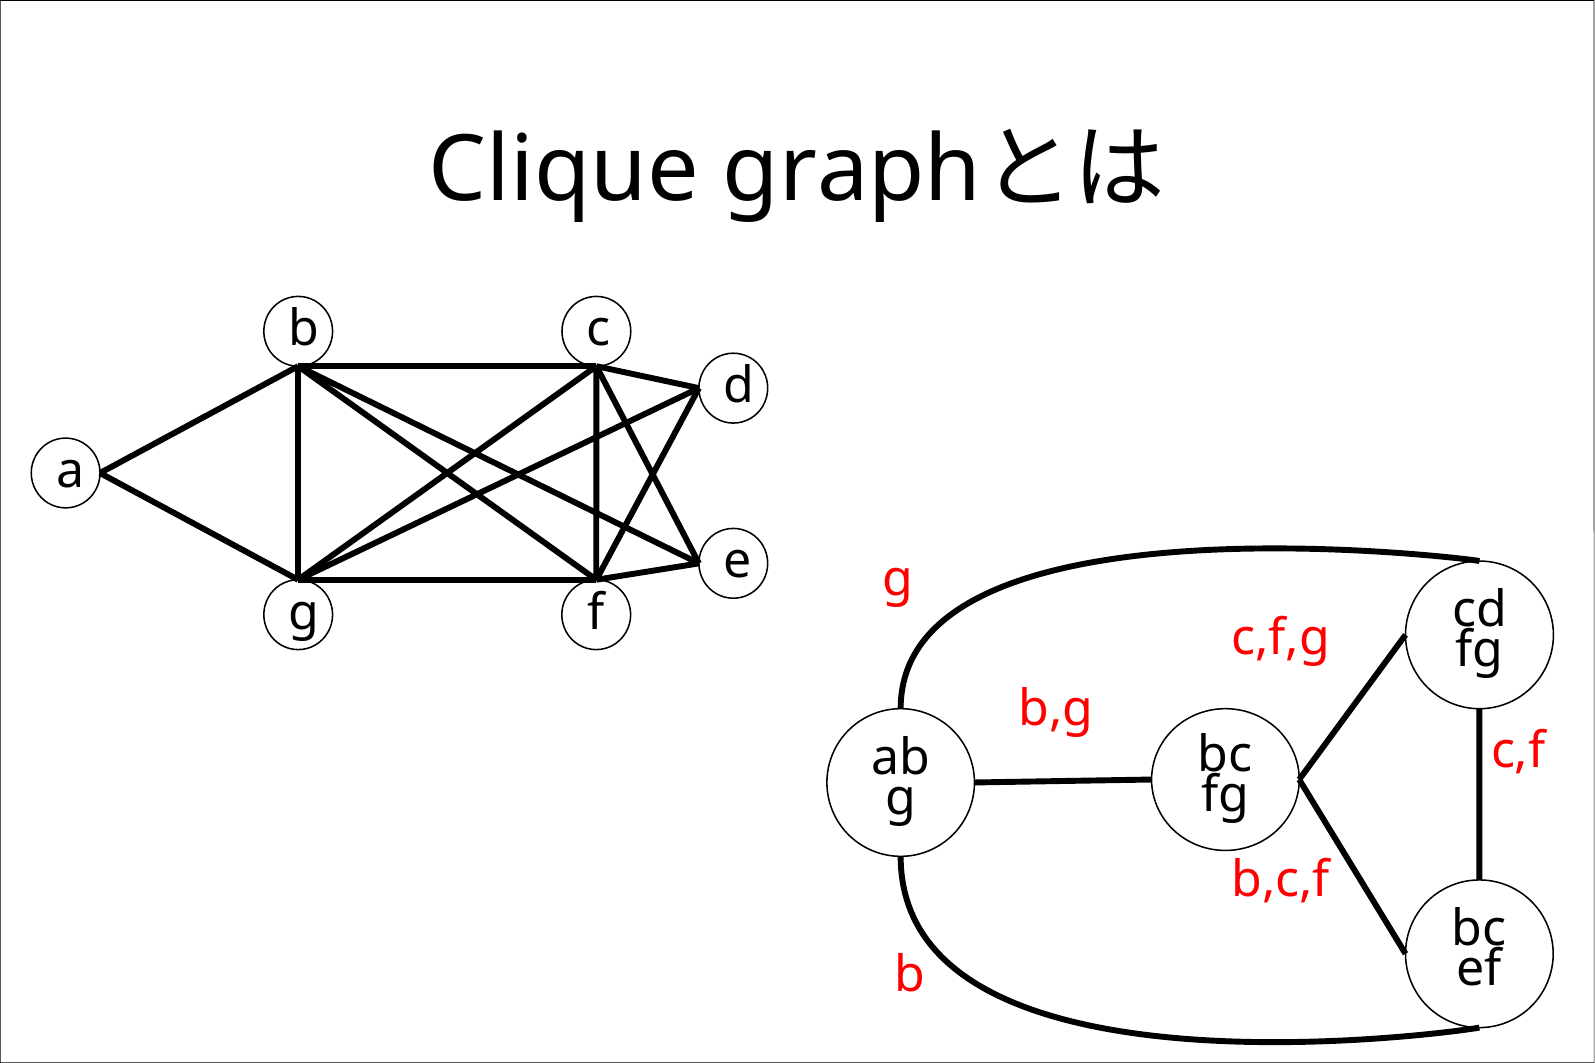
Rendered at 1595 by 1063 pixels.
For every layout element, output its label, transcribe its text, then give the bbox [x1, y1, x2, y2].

title Clique graphとは [117, 77, 1478, 275]
text_box <番号> [1143, 944, 1441, 1018]
text_box f [561, 581, 631, 650]
text_box d [699, 353, 768, 424]
text_box g [263, 580, 333, 650]
text_box c [561, 296, 631, 365]
text_box b [263, 296, 333, 366]
text_box abg [826, 708, 975, 857]
text_box cd fg [1407, 561, 1554, 709]
text_box e [699, 528, 768, 599]
text_box a [31, 438, 100, 508]
text_box b,c,f [1216, 862, 1394, 928]
text_box c,f [1476, 732, 1595, 798]
text_box bc fg [1151, 708, 1299, 851]
text_box b,g [1003, 691, 1123, 756]
text_box b [879, 956, 935, 1022]
text_box bc ef [1405, 880, 1554, 1028]
text_box c,f,g [1216, 620, 1424, 685]
text_box g [838, 561, 957, 626]
